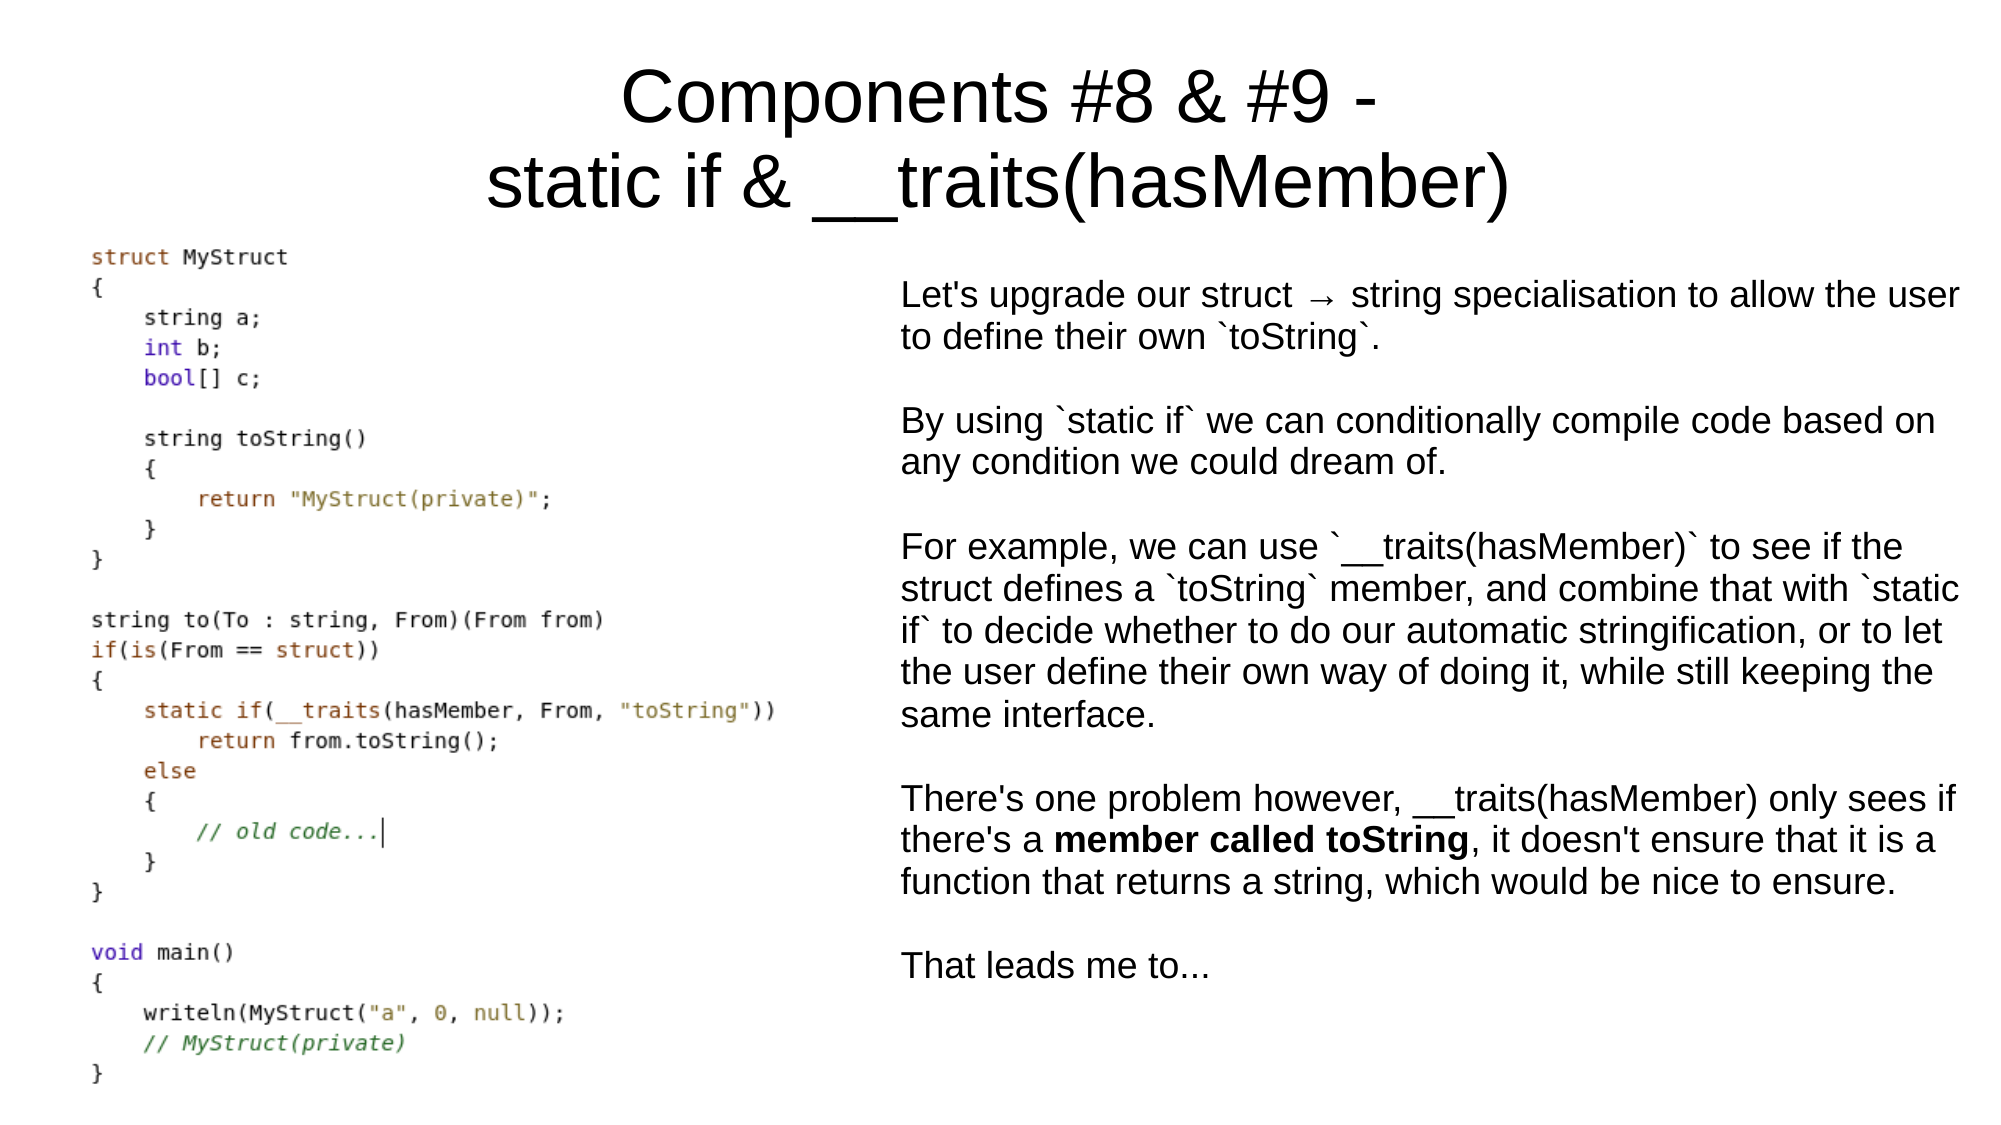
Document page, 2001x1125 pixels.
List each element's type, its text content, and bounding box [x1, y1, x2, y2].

picture [88, 236, 794, 1093]
title Components #8 & #9 - static if & __traits(hasMember) [99, 44, 1900, 233]
text_box Let's upgrade our struct → string specialisation to allow the user to define their own `toString`. By using `static if` we can conditionally compile code based on any condition we could dream of. For example, we can use `__traits(hasMember)` to see if the struct defines a `toString` member, and combine that with `static if` to decide whether to do our automatic stringification, or to let the user define their own way of doing it, while still keeping the same interface. There's one problem however, __traits(hasMember) only sees if there's a member called toString, it doesn't ensure that it is a function that returns a string, which would be nice to ensure. That leads me to... [885, 265, 1979, 995]
